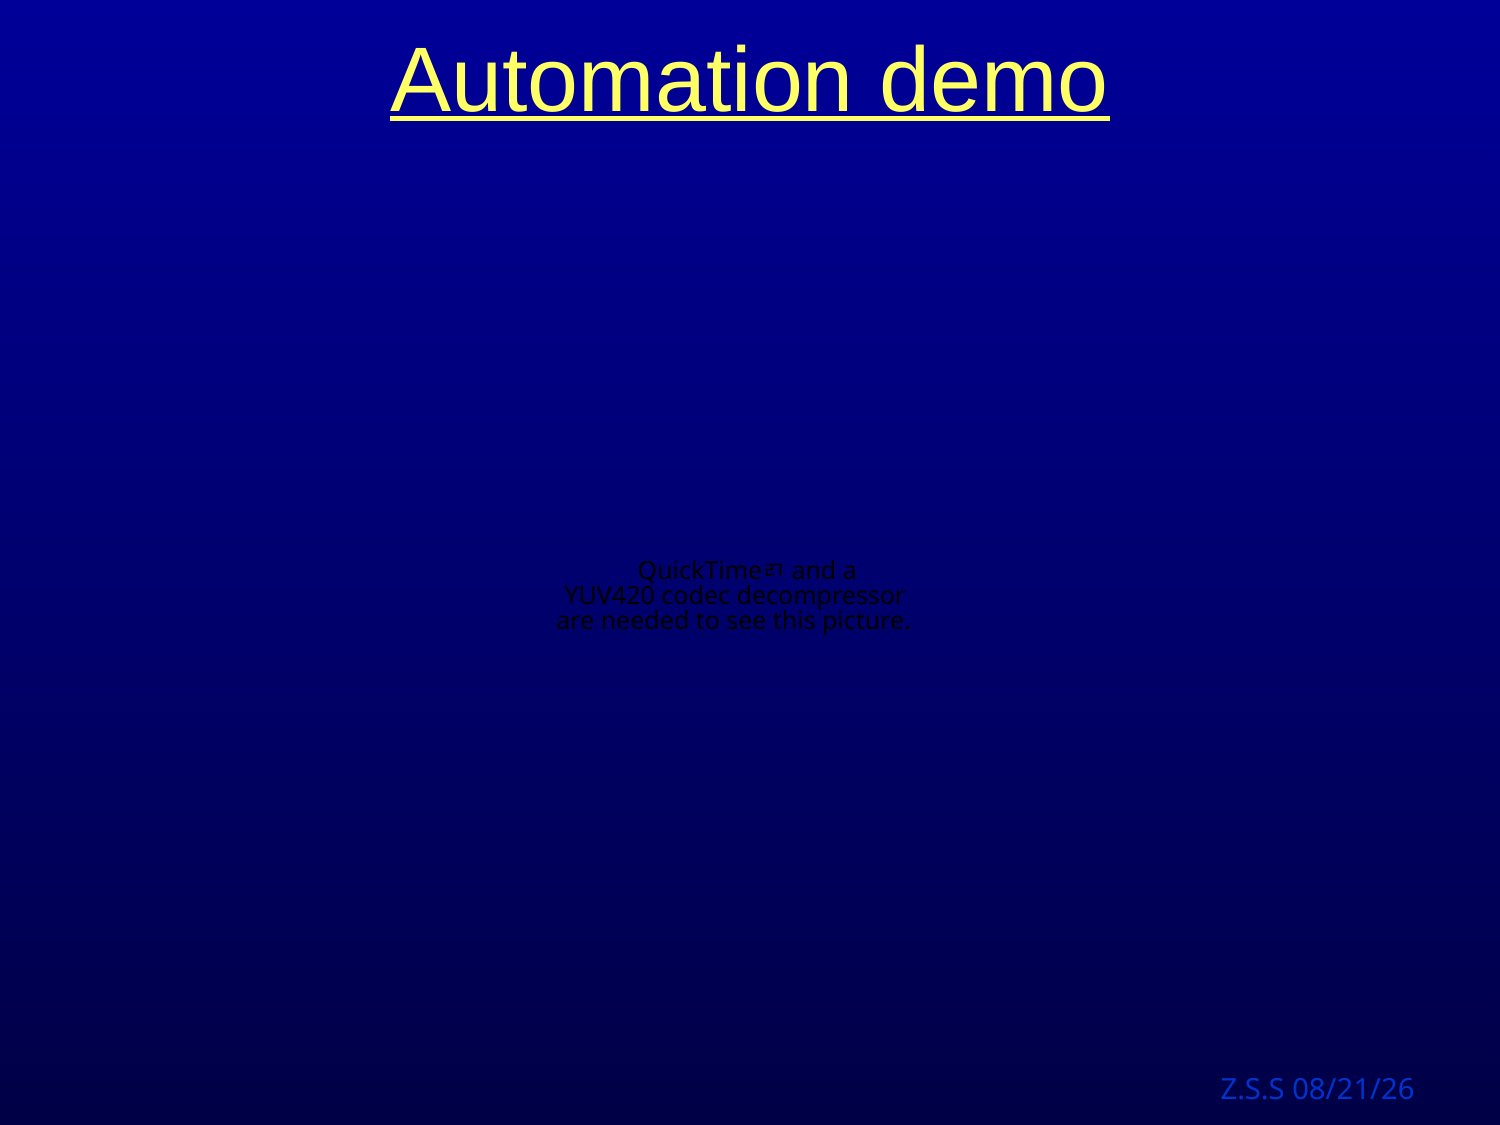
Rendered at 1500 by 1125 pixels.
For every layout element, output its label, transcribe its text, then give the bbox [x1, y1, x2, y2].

title Automation demo [75, 7, 1426, 152]
picture [99, 154, 1401, 1055]
